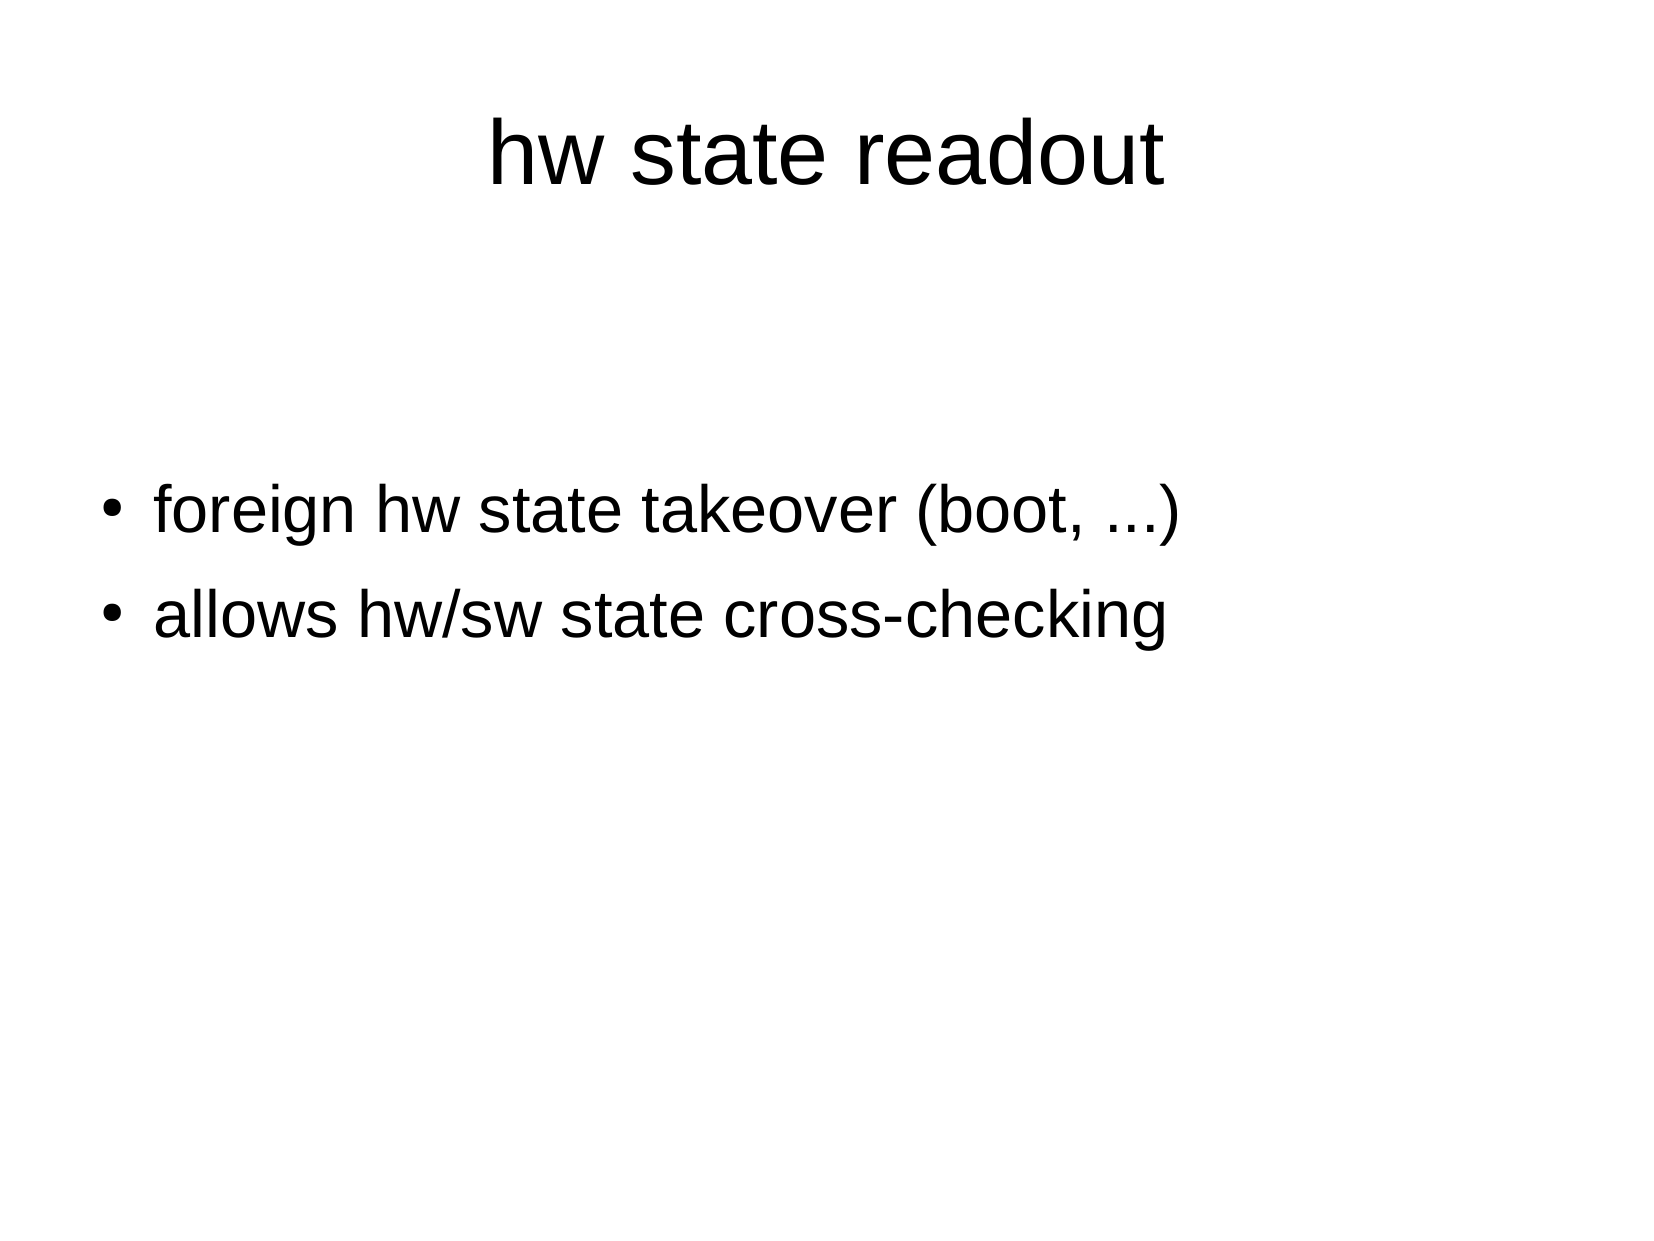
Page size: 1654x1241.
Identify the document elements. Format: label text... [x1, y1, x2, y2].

title hw state readout [82, 49, 1571, 257]
list foreign hw state takeover (boot, ...) allows hw/sw state cross-checking [82, 472, 1571, 1109]
